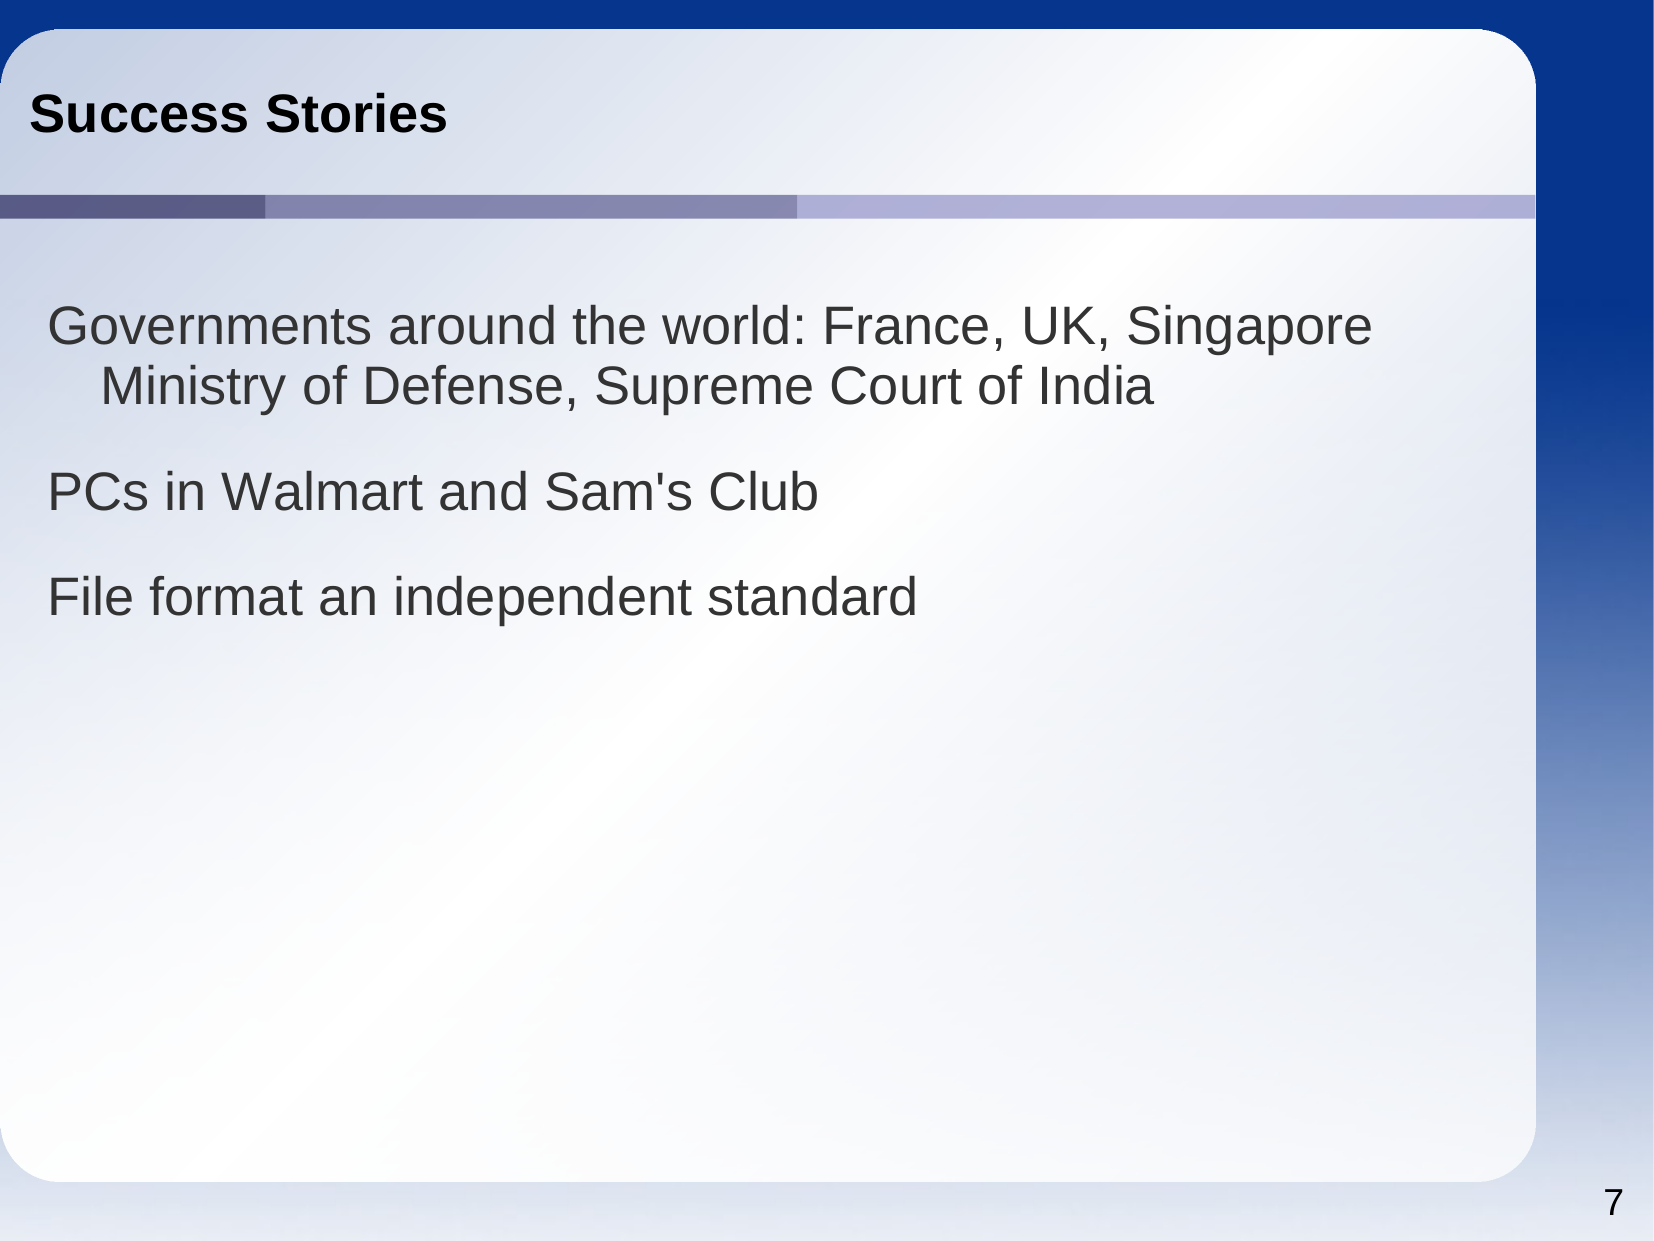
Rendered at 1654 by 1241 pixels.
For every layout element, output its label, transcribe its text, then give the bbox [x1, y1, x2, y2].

picture [0, 0, 1654, 1241]
list Governments around the world: France, UK, Singapore Ministry of Defense, Supreme Court of India PCs in Walmart and Sam's Club File format an independent standard [29, 295, 1506, 1152]
title Success Stories [29, 49, 1506, 178]
